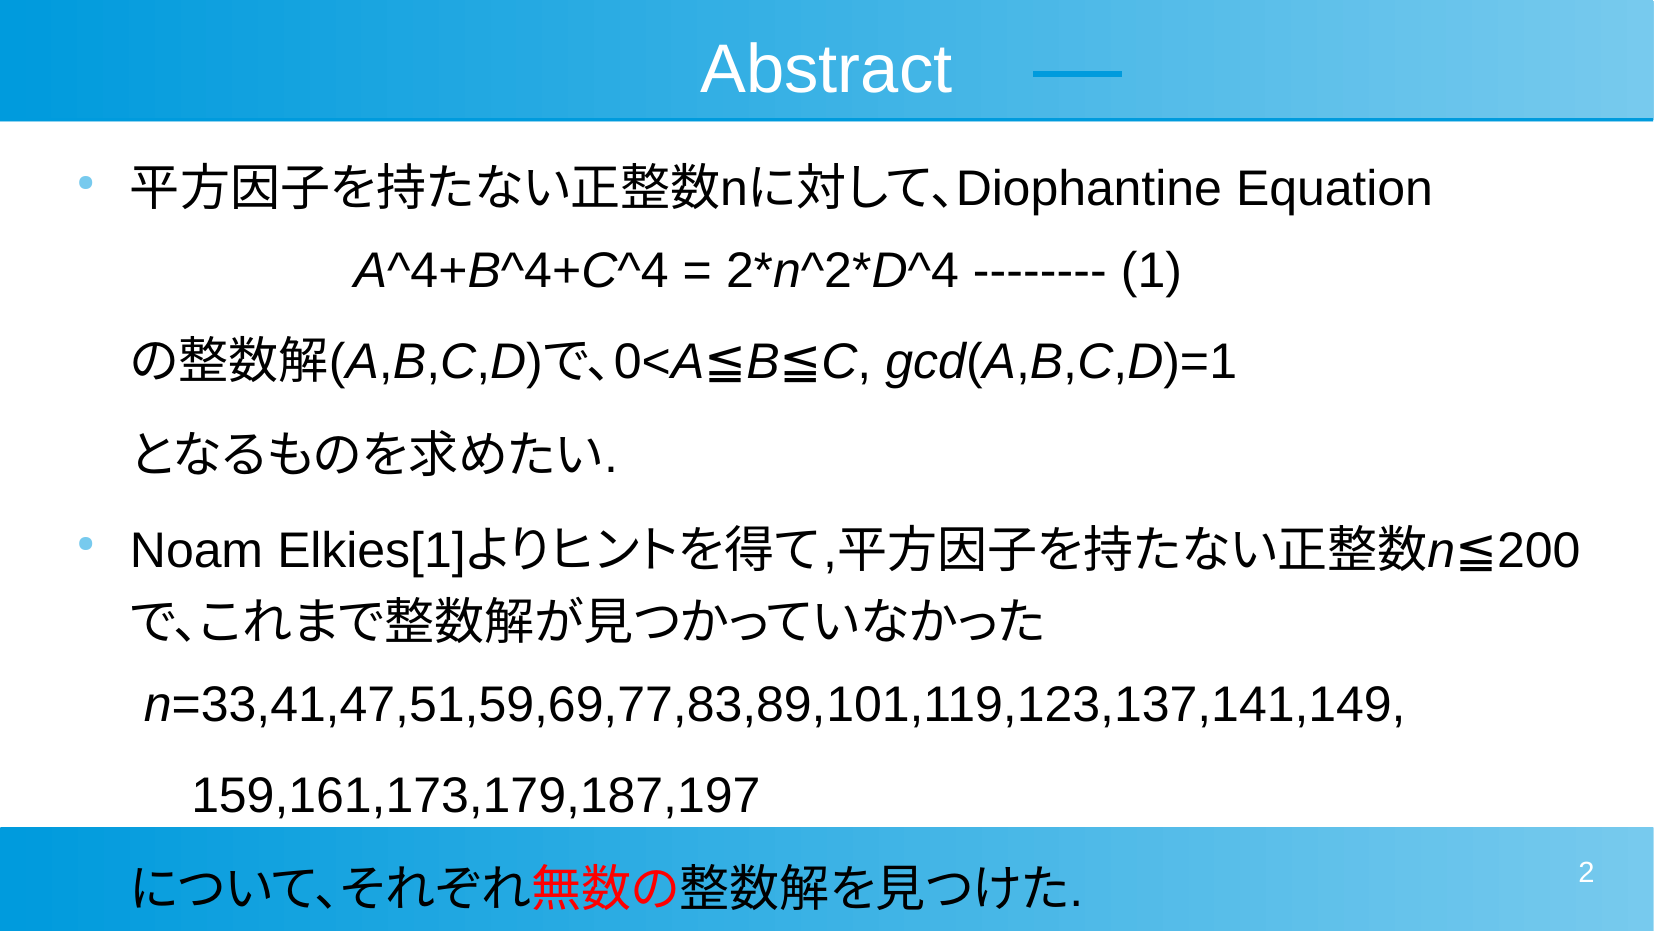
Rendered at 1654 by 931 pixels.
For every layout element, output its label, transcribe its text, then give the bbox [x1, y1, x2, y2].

list 平方因子を持たない正整数nに対して、Diophantine Equation A^4+B^4+C^4 = 2*n^2*D^4 -------- (1) の整数解(A,B,C,D)で、0<A≦B≦C, gcd(A,B,C,D)=1 となるものを求めたい. Noam Elkies[1]よりヒントを得て,平方因子を持たない正整数n≦200で、これまで整数解が見つかっていなかった n=33,41,47,51,59,69,77,83,89,101,119,123,137,141,149, 159,161,173,179,187,197 について、それぞれ無数の整数解を見つけた. [59, 147, 1595, 827]
title Abstract [59, 29, 1595, 108]
